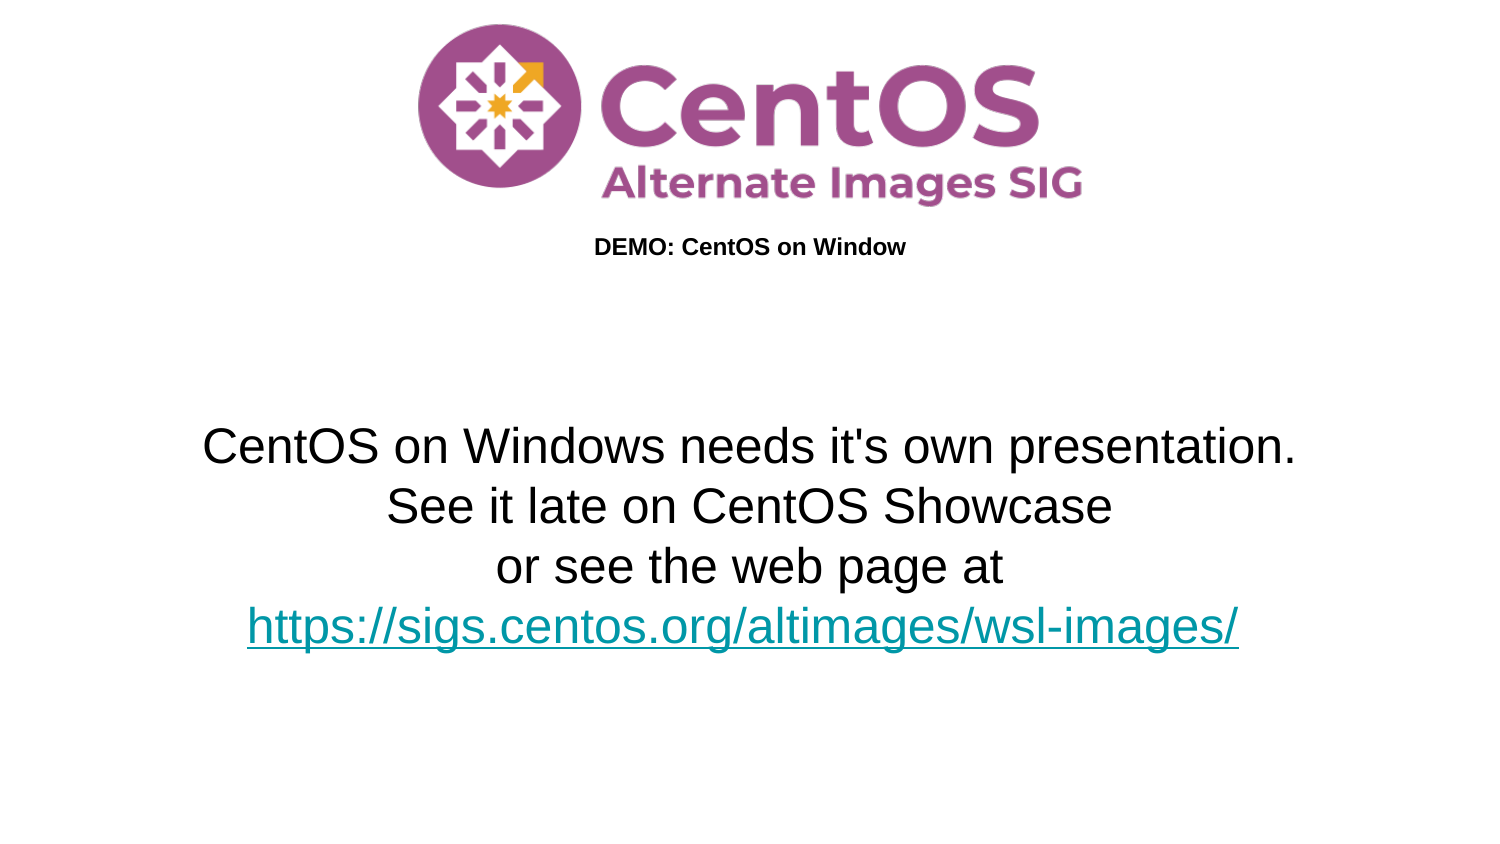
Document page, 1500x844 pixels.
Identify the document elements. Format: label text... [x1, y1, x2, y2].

text_box CentOS on Windows needs it's own presentation. See it late on CentOS Showcase or see the web page at https://sigs.centos.org/altimages/wsl-images/ [166, 399, 1334, 688]
title DEMO: CentOS on Window [367, 211, 1133, 306]
picture [393, 0, 1107, 232]
